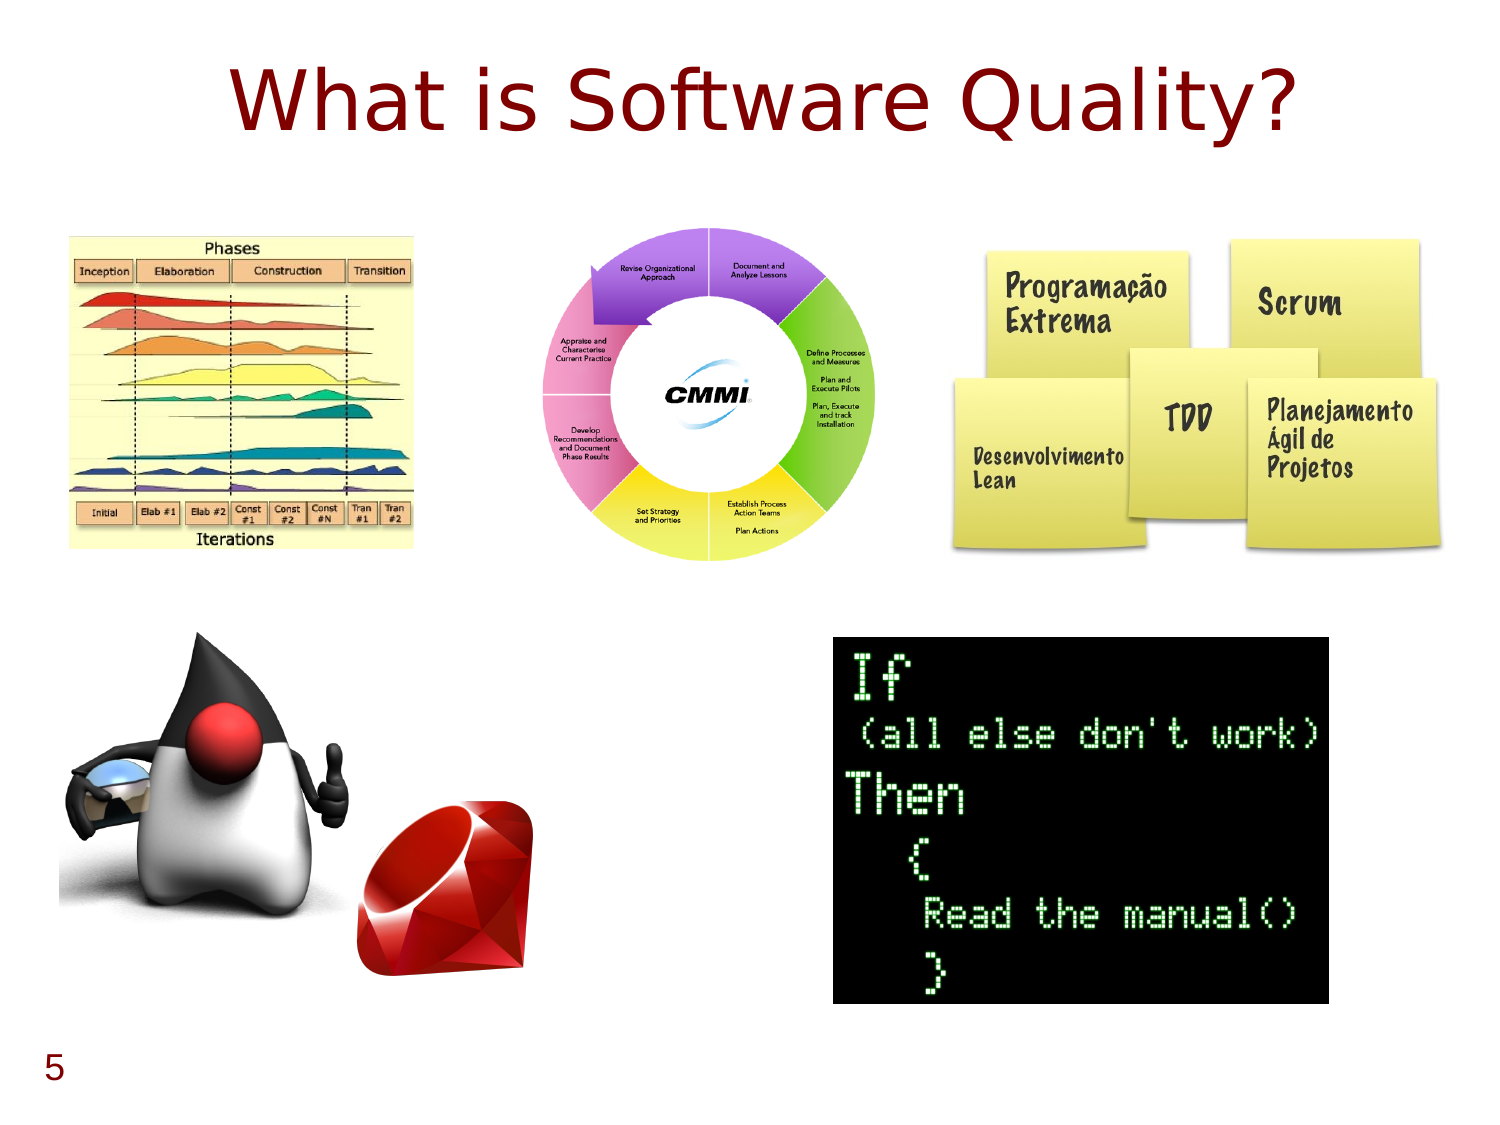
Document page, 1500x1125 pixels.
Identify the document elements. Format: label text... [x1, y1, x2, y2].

picture [944, 233, 1447, 562]
picture [531, 224, 886, 566]
picture [69, 236, 414, 549]
title What is Software Quality? [70, 27, 1459, 178]
picture [833, 637, 1329, 1004]
picture [59, 620, 533, 976]
